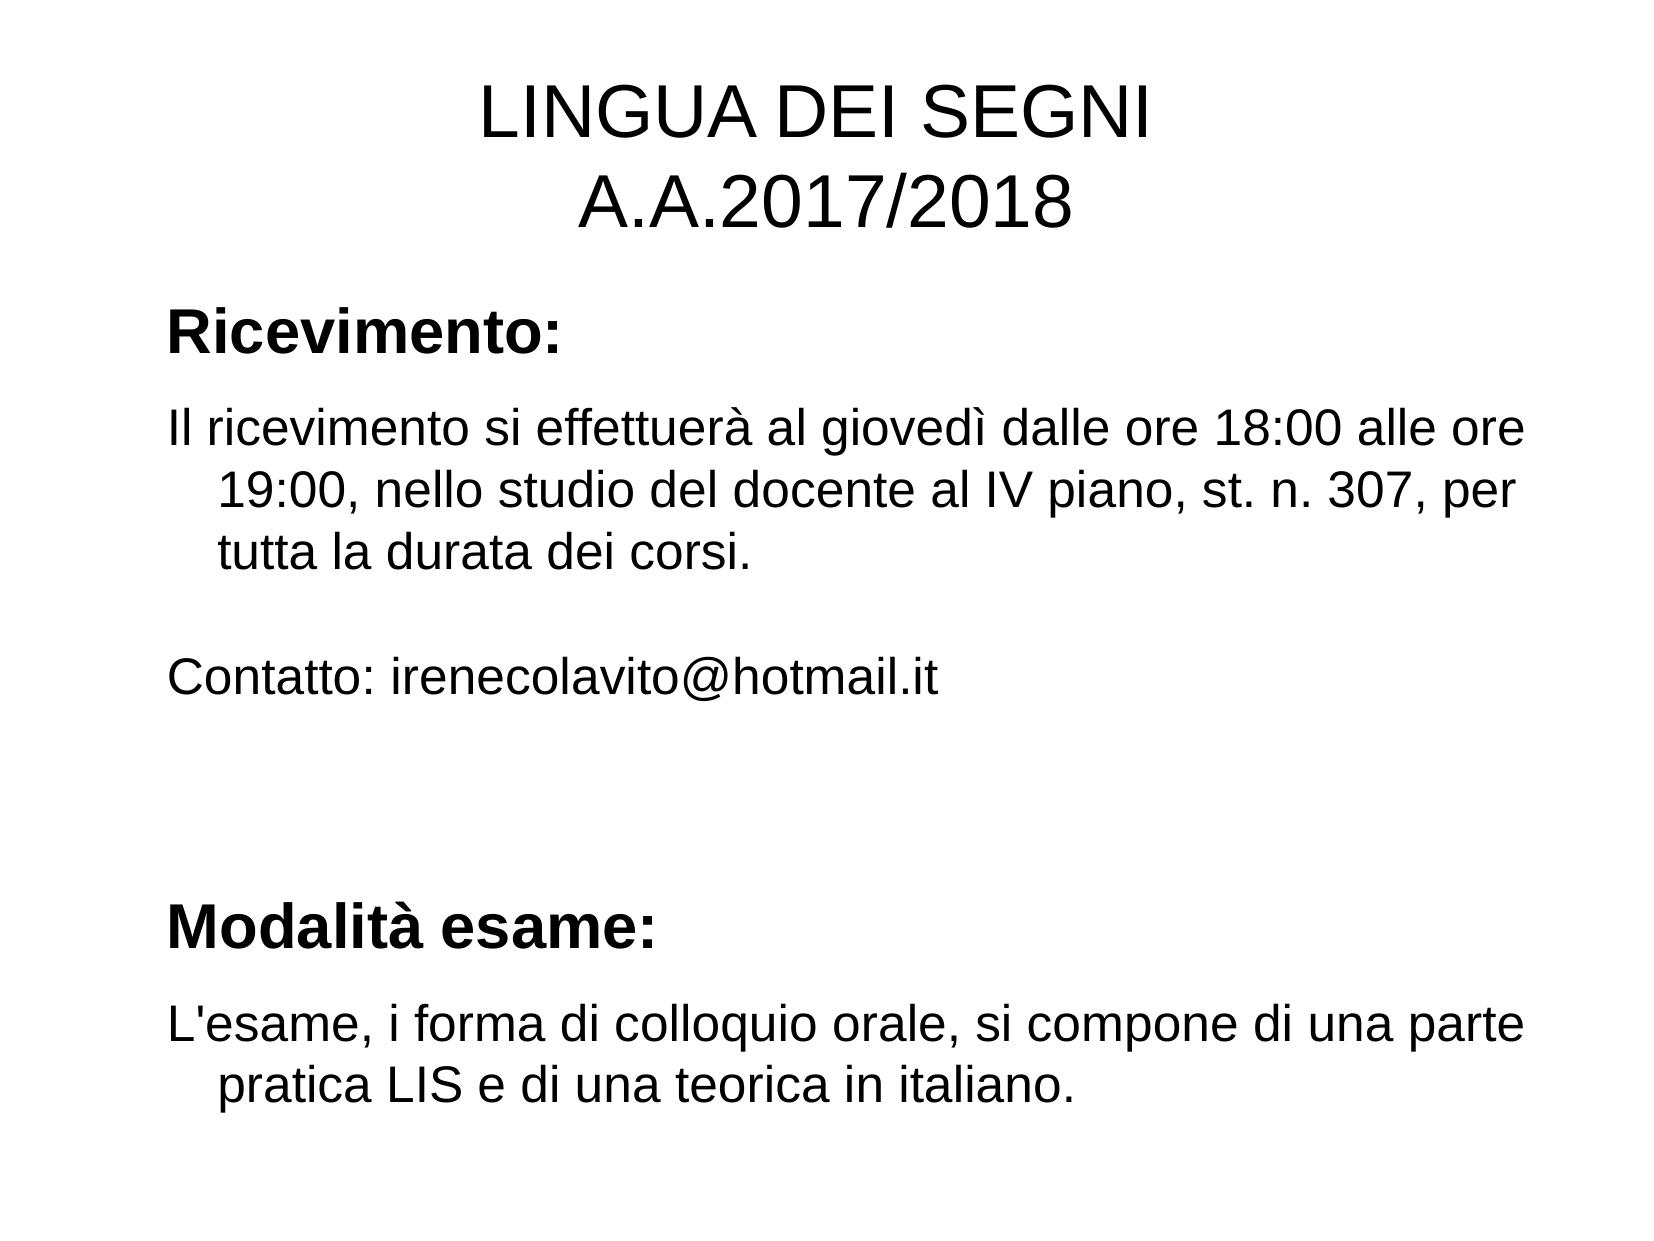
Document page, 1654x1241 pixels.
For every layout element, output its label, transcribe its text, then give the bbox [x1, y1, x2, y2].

list Ricevimento: Il ricevimento si effettuerà al giovedì dalle ore 18:00 alle ore 19:00, nello studio del docente al IV piano, st. n. 307, per tutta la durata dei corsi. Contatto: irenecolavito@hotmail.it Modalità esame: L'esame, i forma di colloquio orale, si compone di una parte pratica LIS e di una teorica in italiano. [82, 290, 1571, 1115]
title LINGUA DEI SEGNI A.A.2017/2018 [82, 49, 1571, 257]
